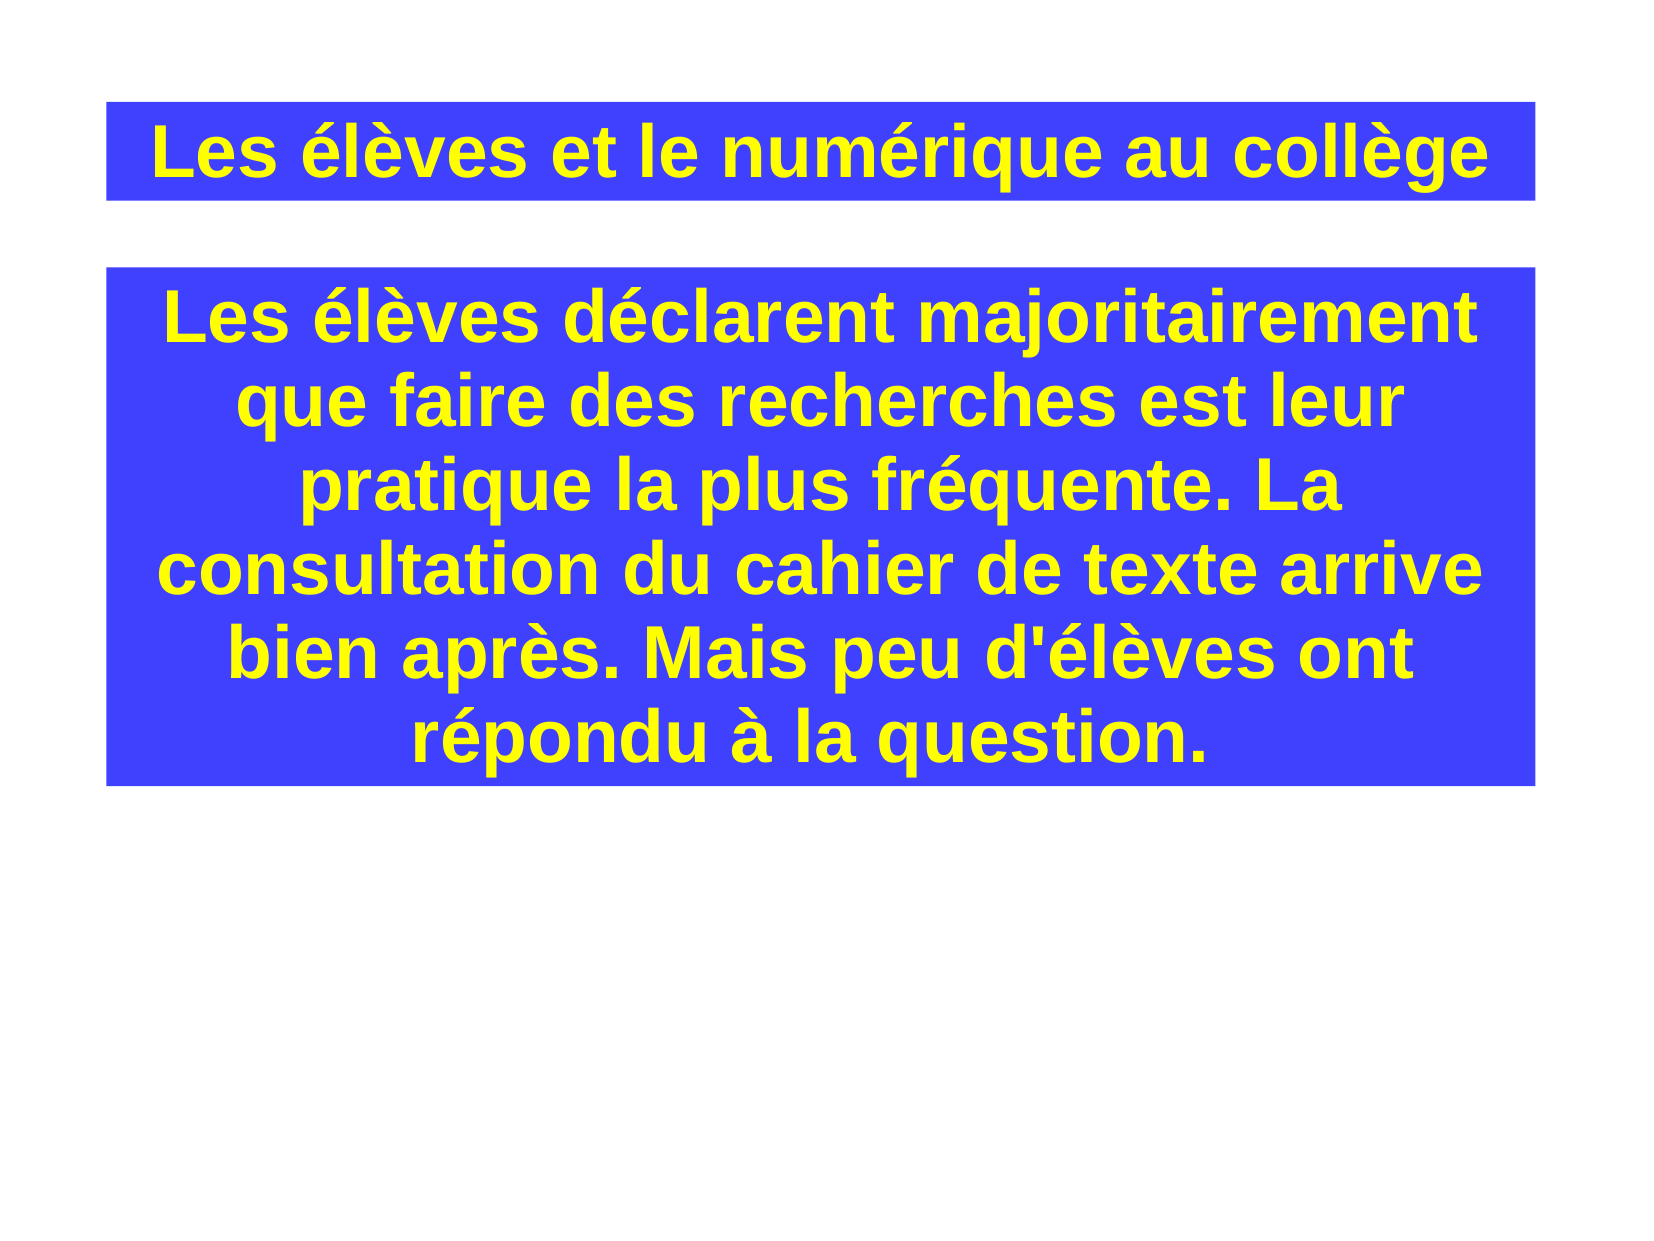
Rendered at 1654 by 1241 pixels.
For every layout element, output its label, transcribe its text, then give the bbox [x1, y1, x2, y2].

text_box Les élèves déclarent majoritairement que faire des recherches est leur pratique la plus fréquente. La consultation du cahier de texte arrive bien après. Mais peu d'élèves ont répondu à la question. [106, 267, 1536, 787]
text_box Les élèves et le numérique au collège [106, 101, 1536, 201]
